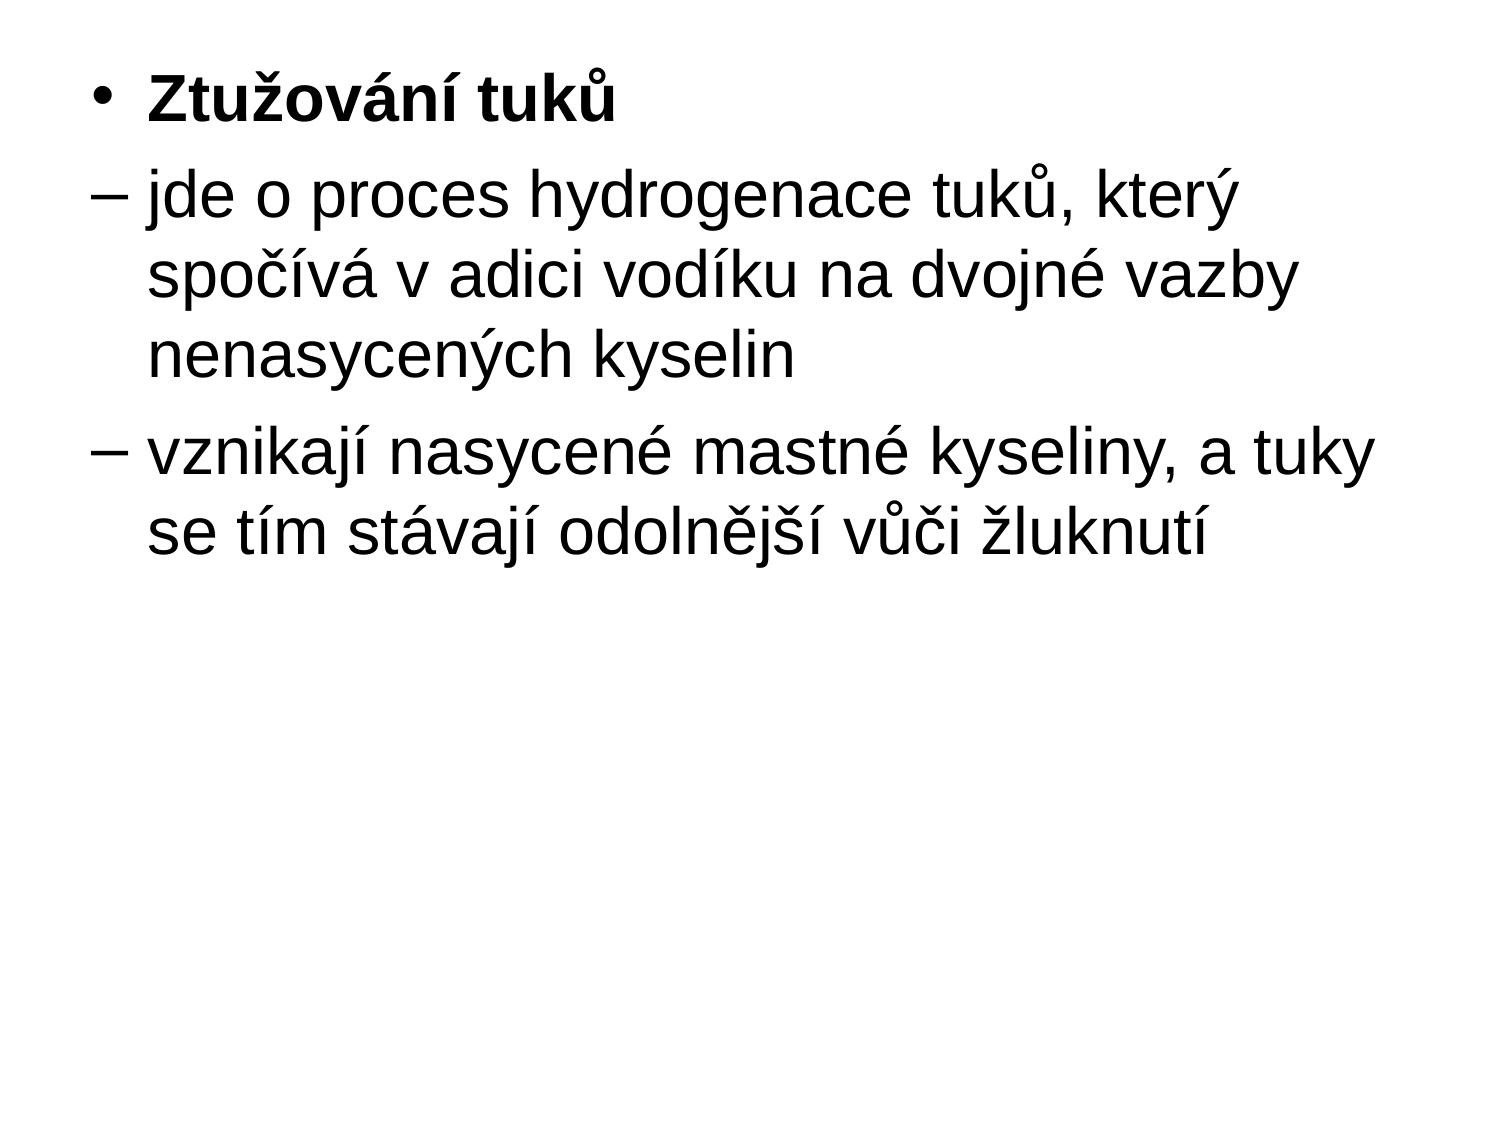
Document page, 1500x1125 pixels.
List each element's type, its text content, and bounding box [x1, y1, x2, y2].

list Ztužování tuků jde o proces hydrogenace tuků, který spočívá v adici vodíku na dvojné vazby nenasycených kyselin vznikají nasycené mastné kyseliny, a tuky se tím stávají odolnější vůči žluknutí [76, 46, 1471, 1010]
